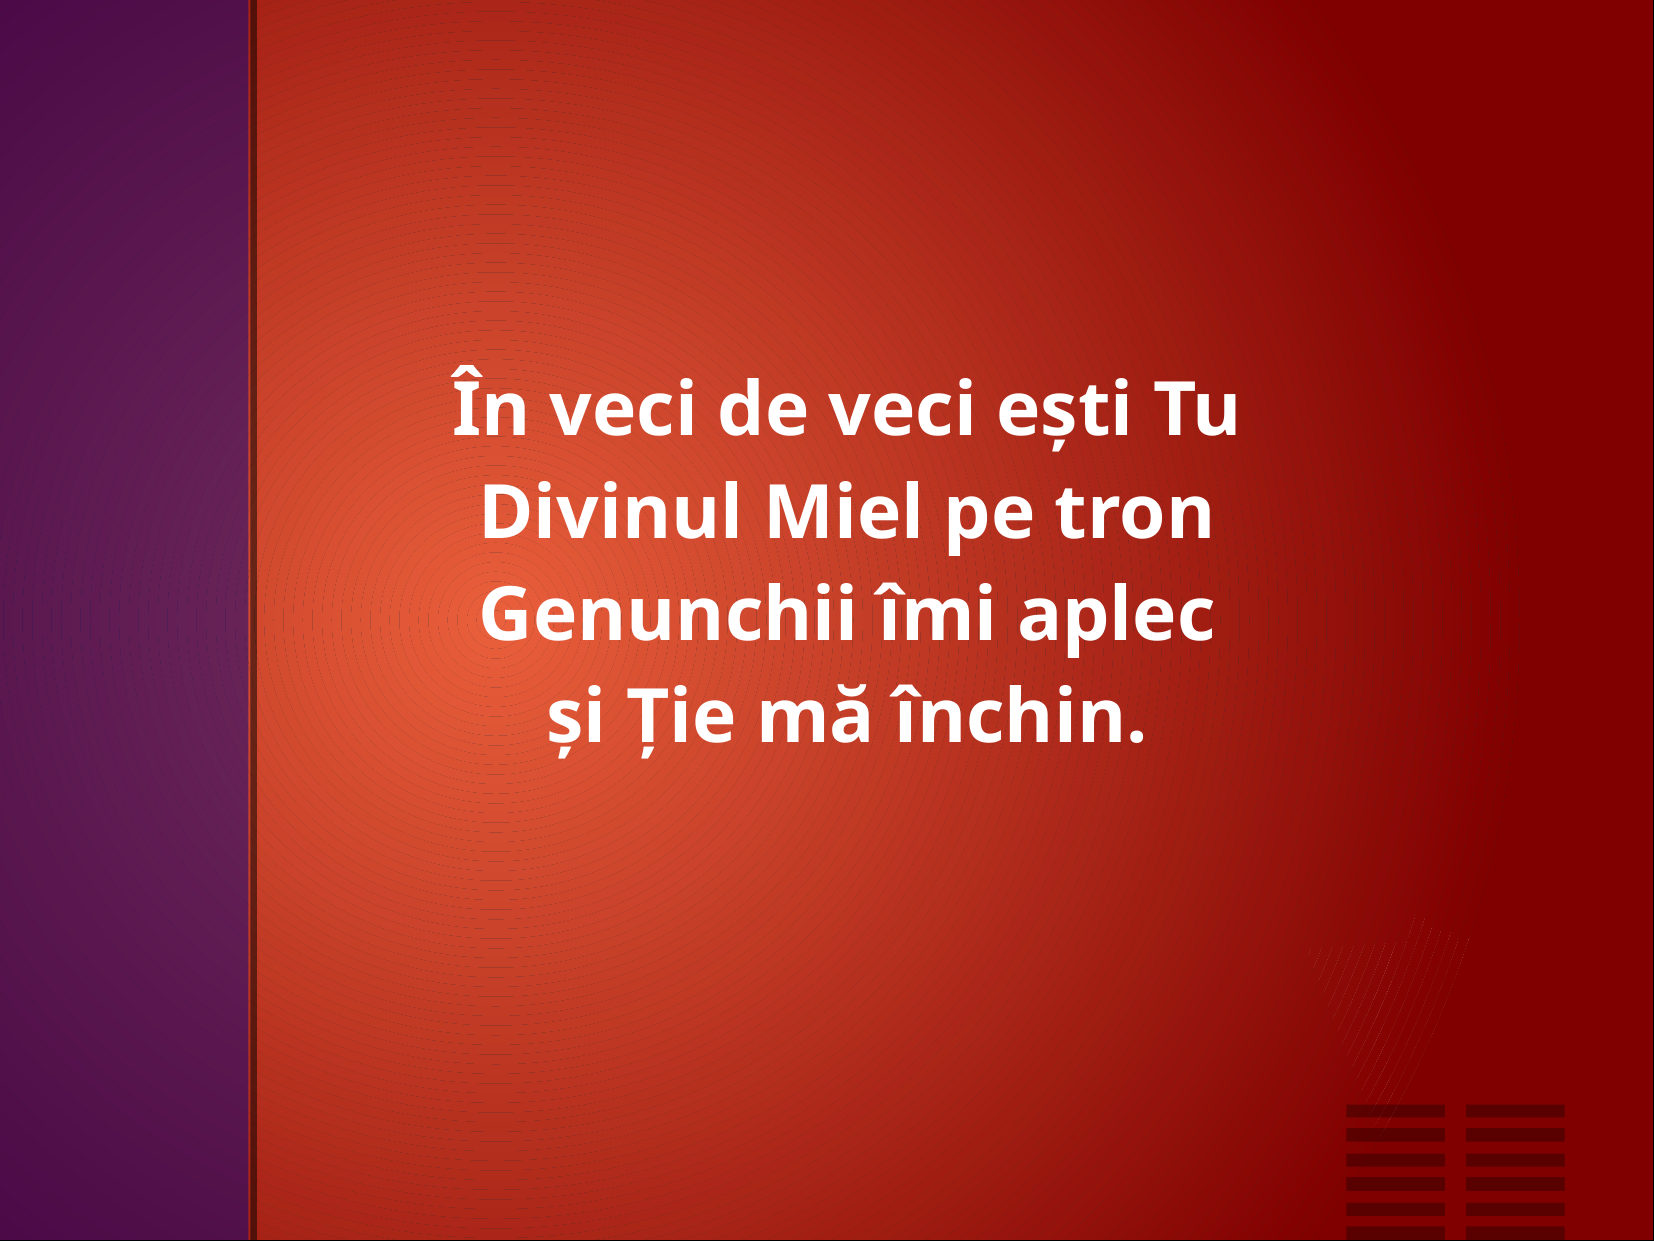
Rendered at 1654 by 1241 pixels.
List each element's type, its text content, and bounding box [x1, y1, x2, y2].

text_box În veci de veci eşti Tu Divinul Miel pe tron Genunchii îmi aplec şi Ţie mă închin. [0, 374, 1651, 747]
